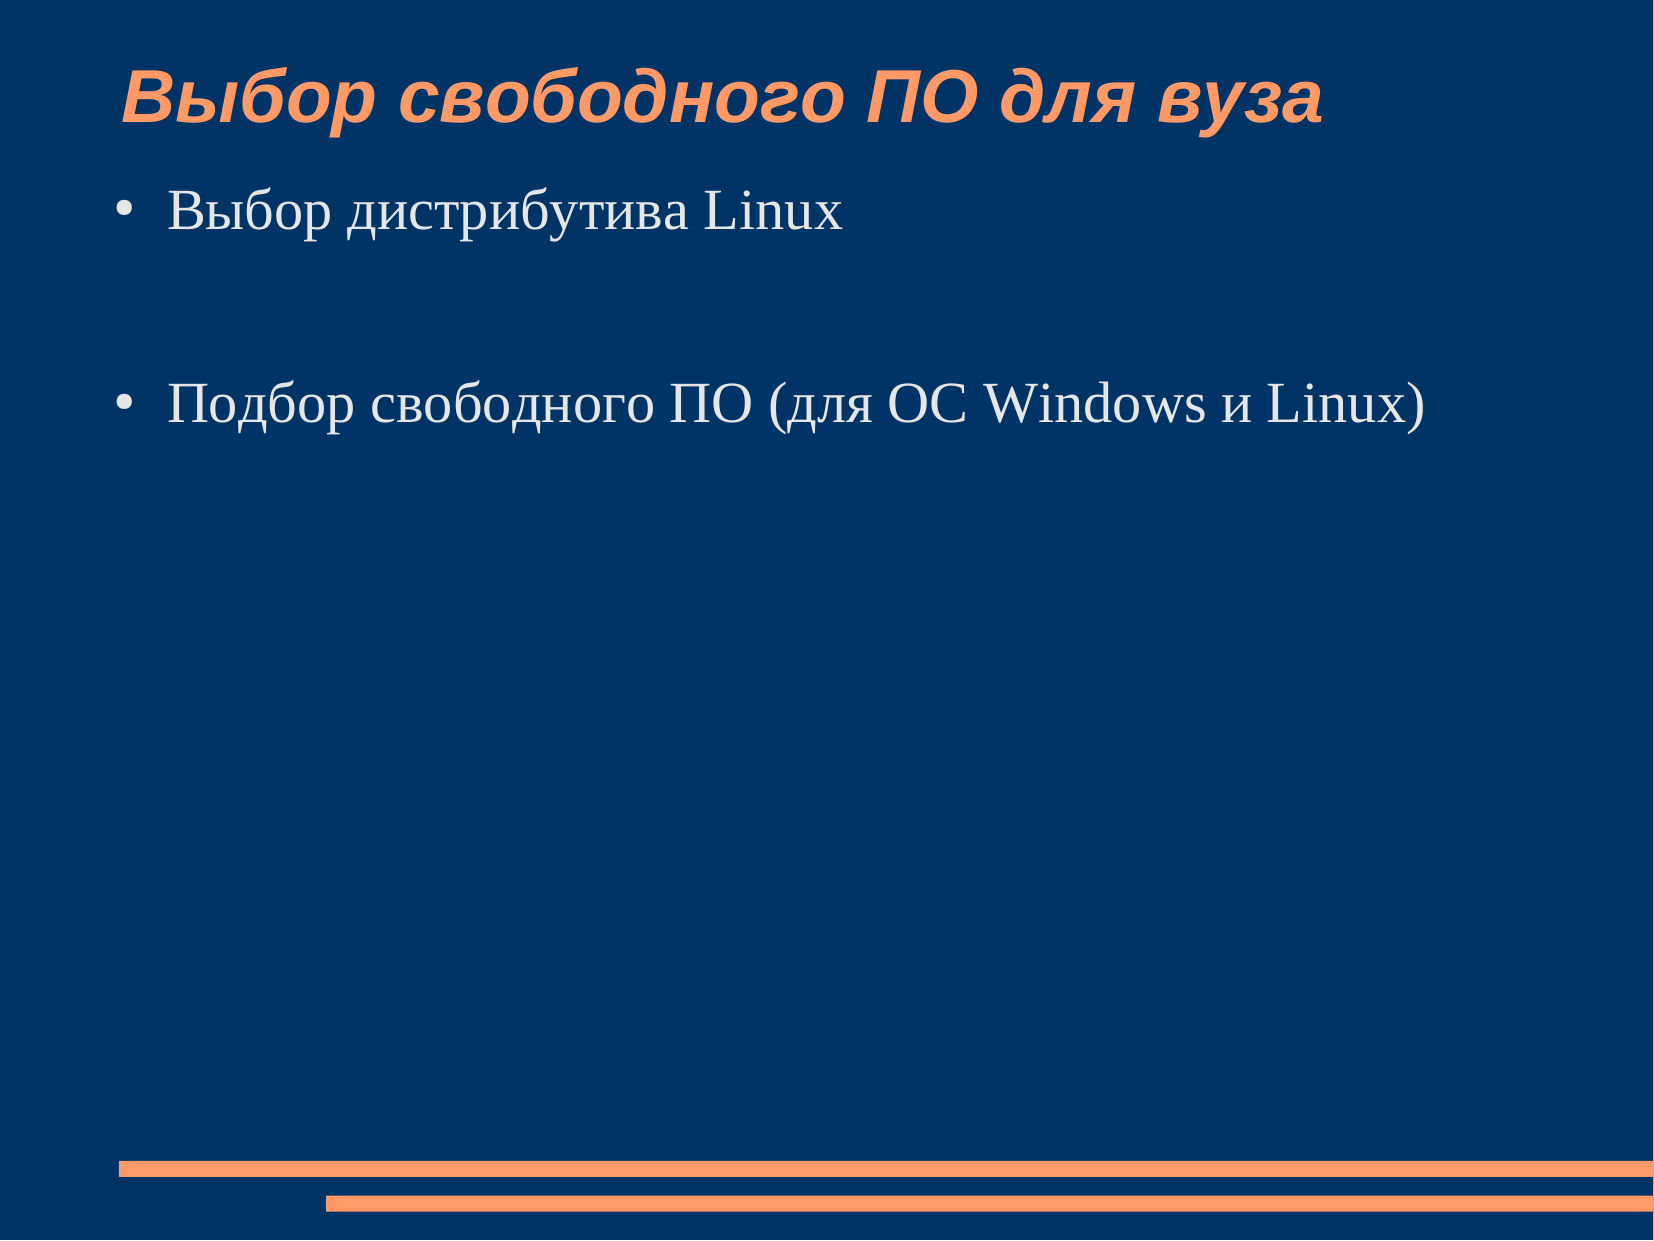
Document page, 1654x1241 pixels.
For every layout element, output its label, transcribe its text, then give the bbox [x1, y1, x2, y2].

title Выбор свободного ПО для вуза [121, 46, 1534, 148]
list Выбор дистрибутива Linux Подбор свободного ПО (для ОС Windows и Linux) [96, 177, 1536, 996]
